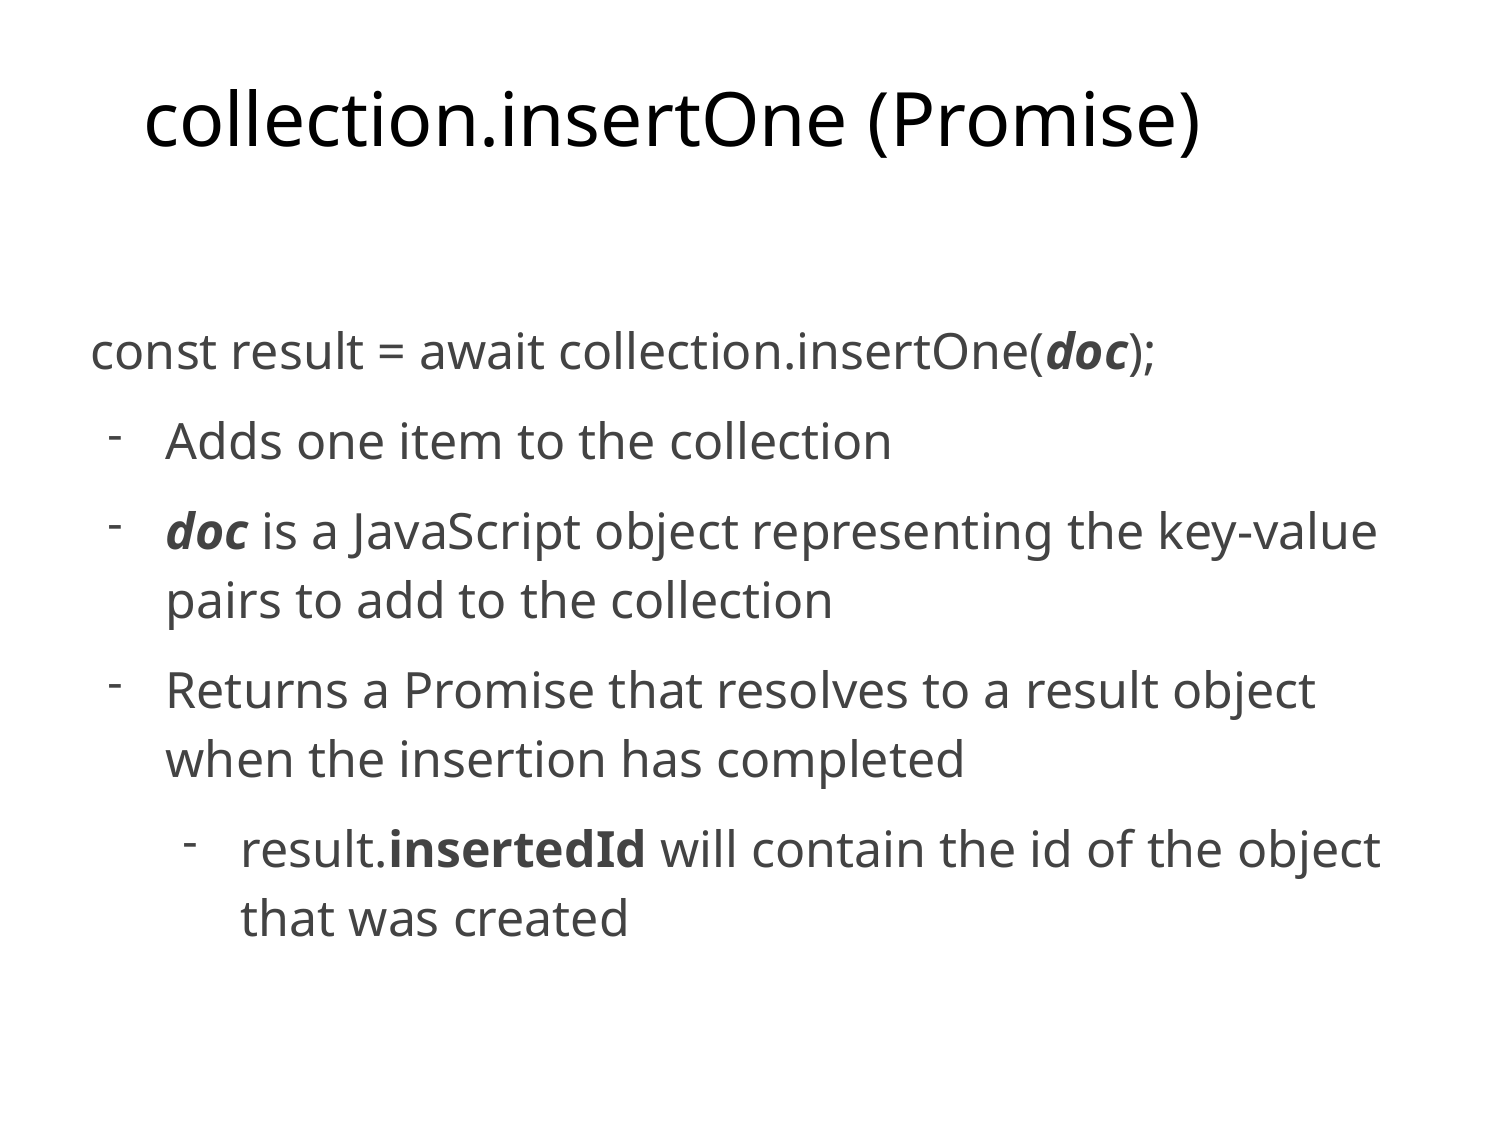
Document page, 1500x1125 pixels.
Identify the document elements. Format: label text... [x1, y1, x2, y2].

title collection.insertOne (Promise) [128, 56, 1372, 183]
list const result = await collection.insertOne(doc); Adds one item to the collection doc is a JavaScript object representing the key-value pairs to add to the collection Returns a Promise that resolves to a result object when the insertion has completed result.insertedId will contain the id of the object that was created [75, 295, 1425, 885]
